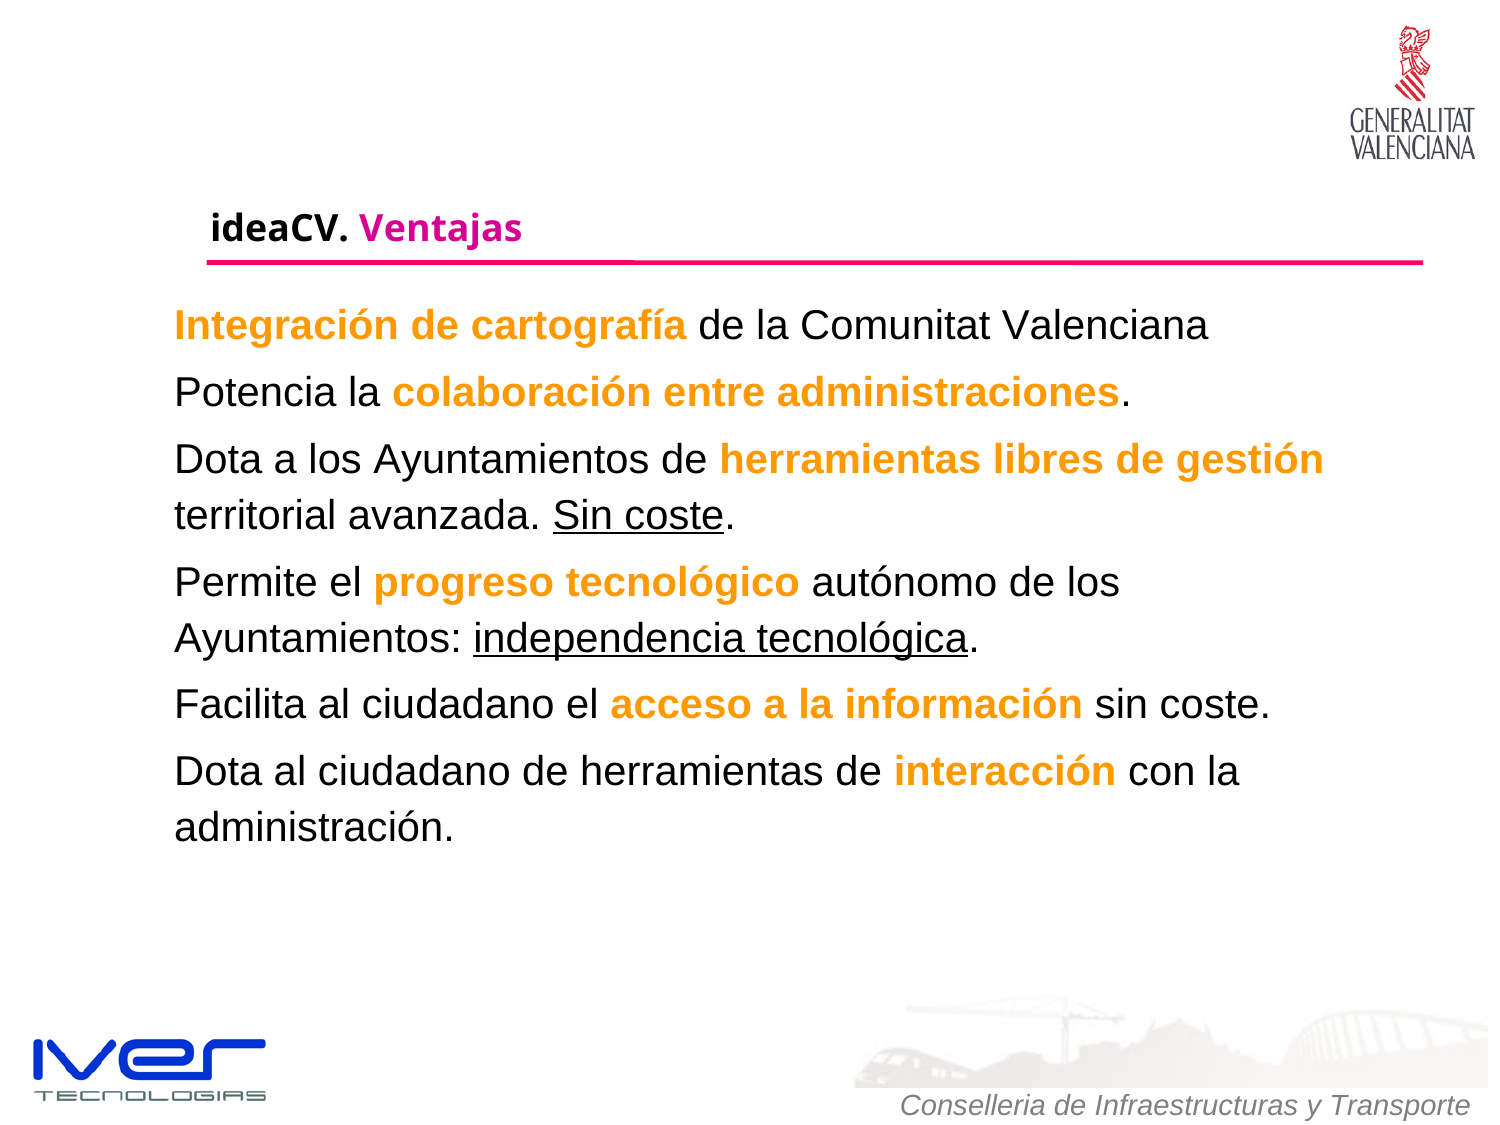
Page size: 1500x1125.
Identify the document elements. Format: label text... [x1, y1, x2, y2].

picture [850, 990, 1488, 1088]
text_box ideaCV. Ventajas [195, 187, 538, 261]
picture [1349, 24, 1476, 160]
picture [29, 1033, 266, 1113]
text_box Integración de cartografía de la Comunitat Valenciana Potencia la colaboración entre administraciones. Dota a los Ayuntamientos de herramientas libres de gestión territorial avanzada. Sin coste. Permite el progreso tecnológico autónomo de los Ayuntamientos: independencia tecnológica. Facilita al ciudadano el acceso a la información sin coste. Dota al ciudadano de herramientas de interacción con la administración. [159, 297, 1424, 859]
